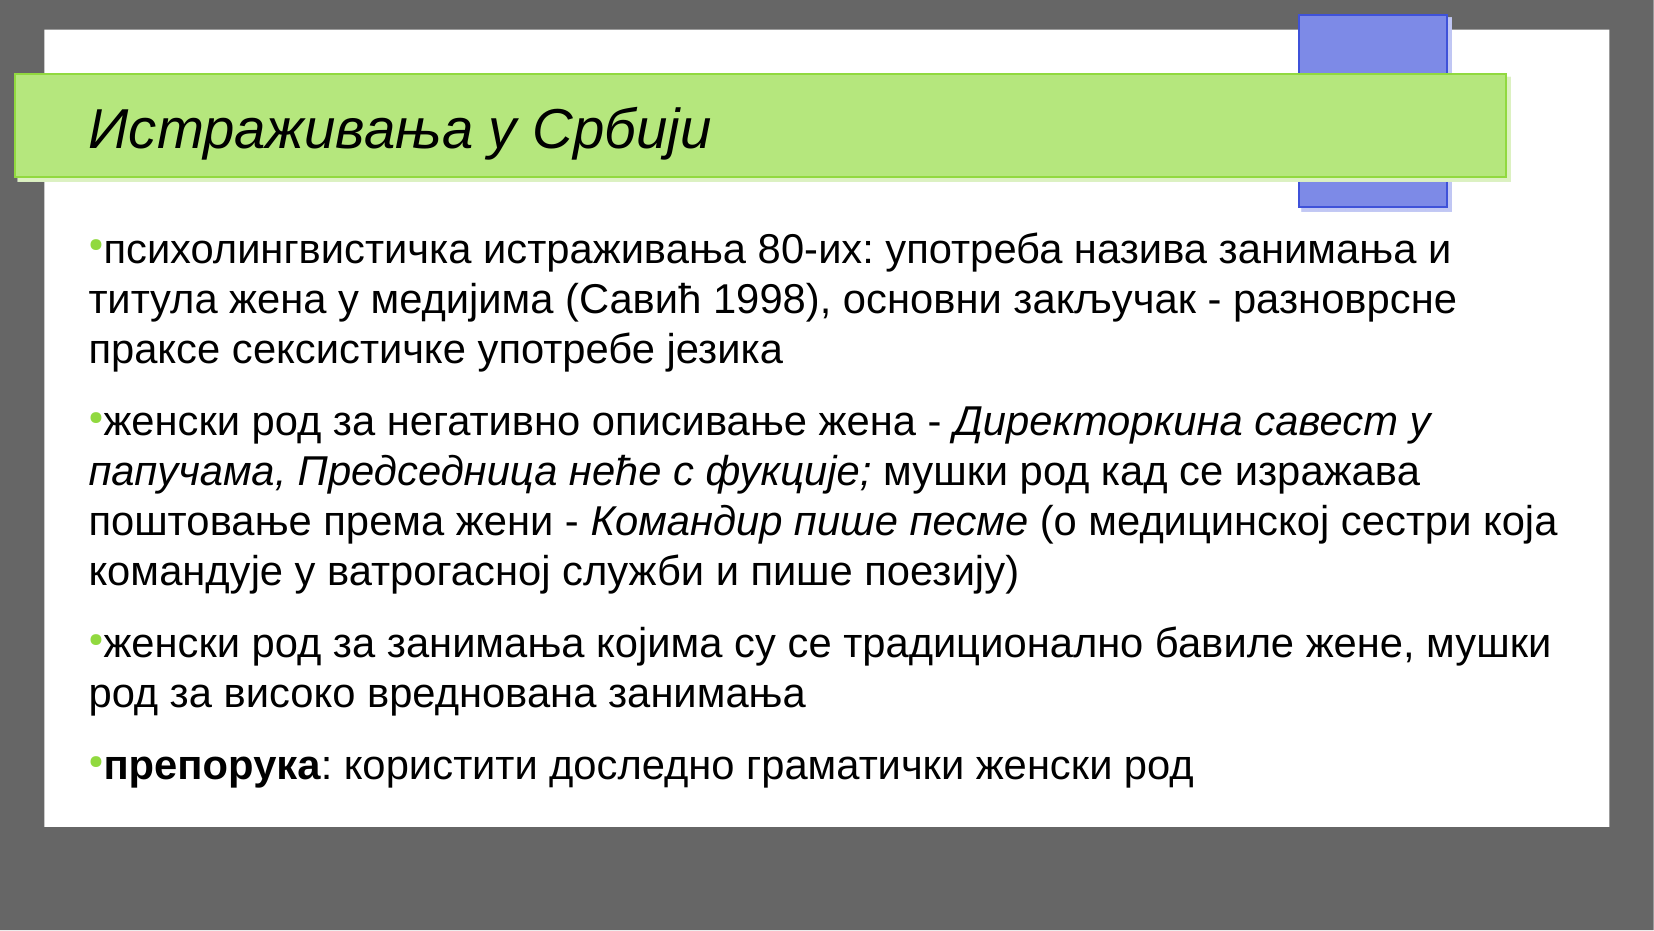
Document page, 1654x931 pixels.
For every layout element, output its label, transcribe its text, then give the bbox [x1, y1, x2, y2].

title Истраживања у Србији [88, 73, 1506, 178]
list психолингвистичка истраживања 80-их: употреба назива занимања и титула жена у медијима (Савић 1998), основни закључак - разноврсне праксе сексистичке употребе језика женски род за негативно описивање жена - Директоркина савест у папучама, Председница неће с фукције; мушки род кад се изражава поштовање према жени - Командир пише песме (о медицинској сестри која командује у ватрогасној служби и пише поезију) женски род за занимања којима су се традиционално бавиле жене, мушки род за високо вреднована занимања препорука: користити доследно граматички женски род [88, 221, 1565, 813]
